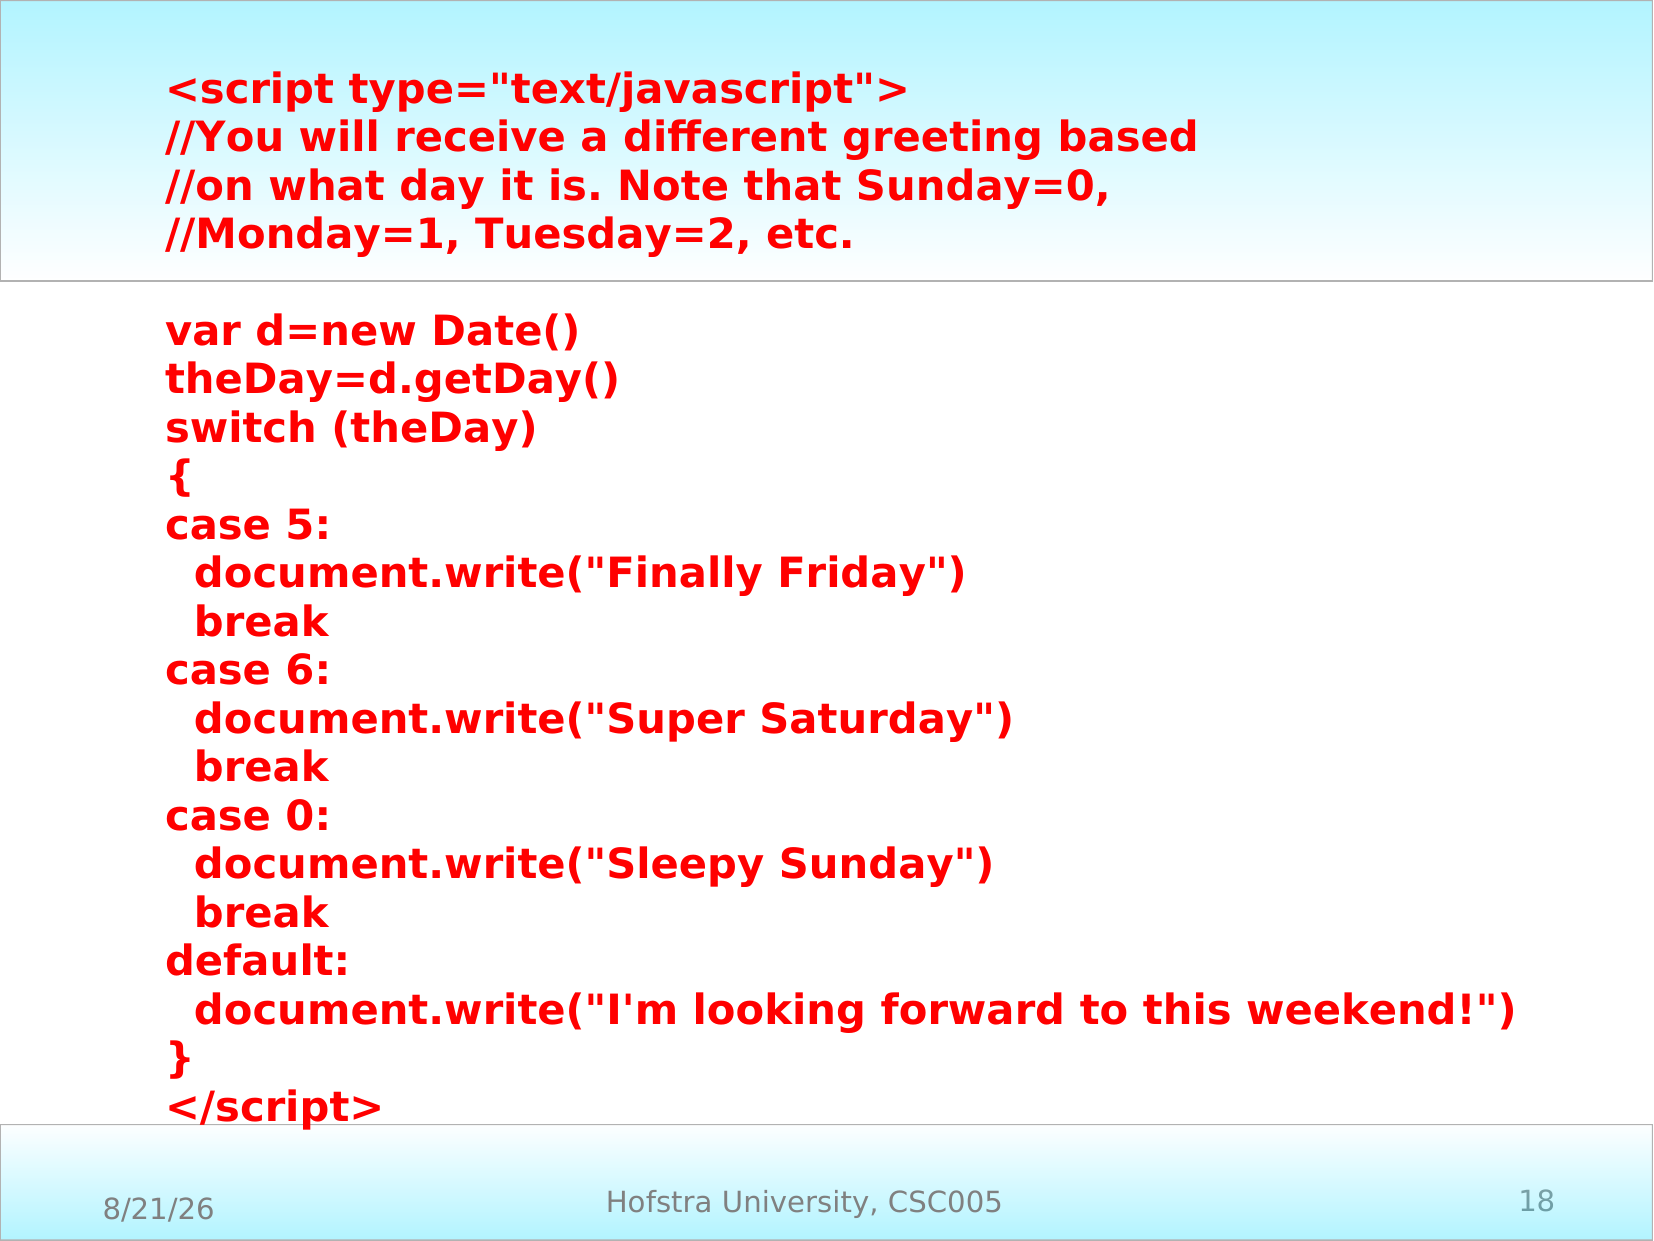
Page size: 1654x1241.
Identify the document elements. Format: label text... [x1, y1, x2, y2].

text_box <script type="text/javascript"> //You will receive a different greeting based //on what day it is. Note that Sunday=0, //Monday=1, Tuesday=2, etc. var d=new Date() theDay=d.getDay() switch (theDay) { case 5: document.write("Finally Friday") break case 6: document.write("Super Saturday") break case 0: document.write("Sleepy Sunday") break default: document.write("I'm looking forward to this weekend!") } </script> [150, 56, 1610, 1186]
